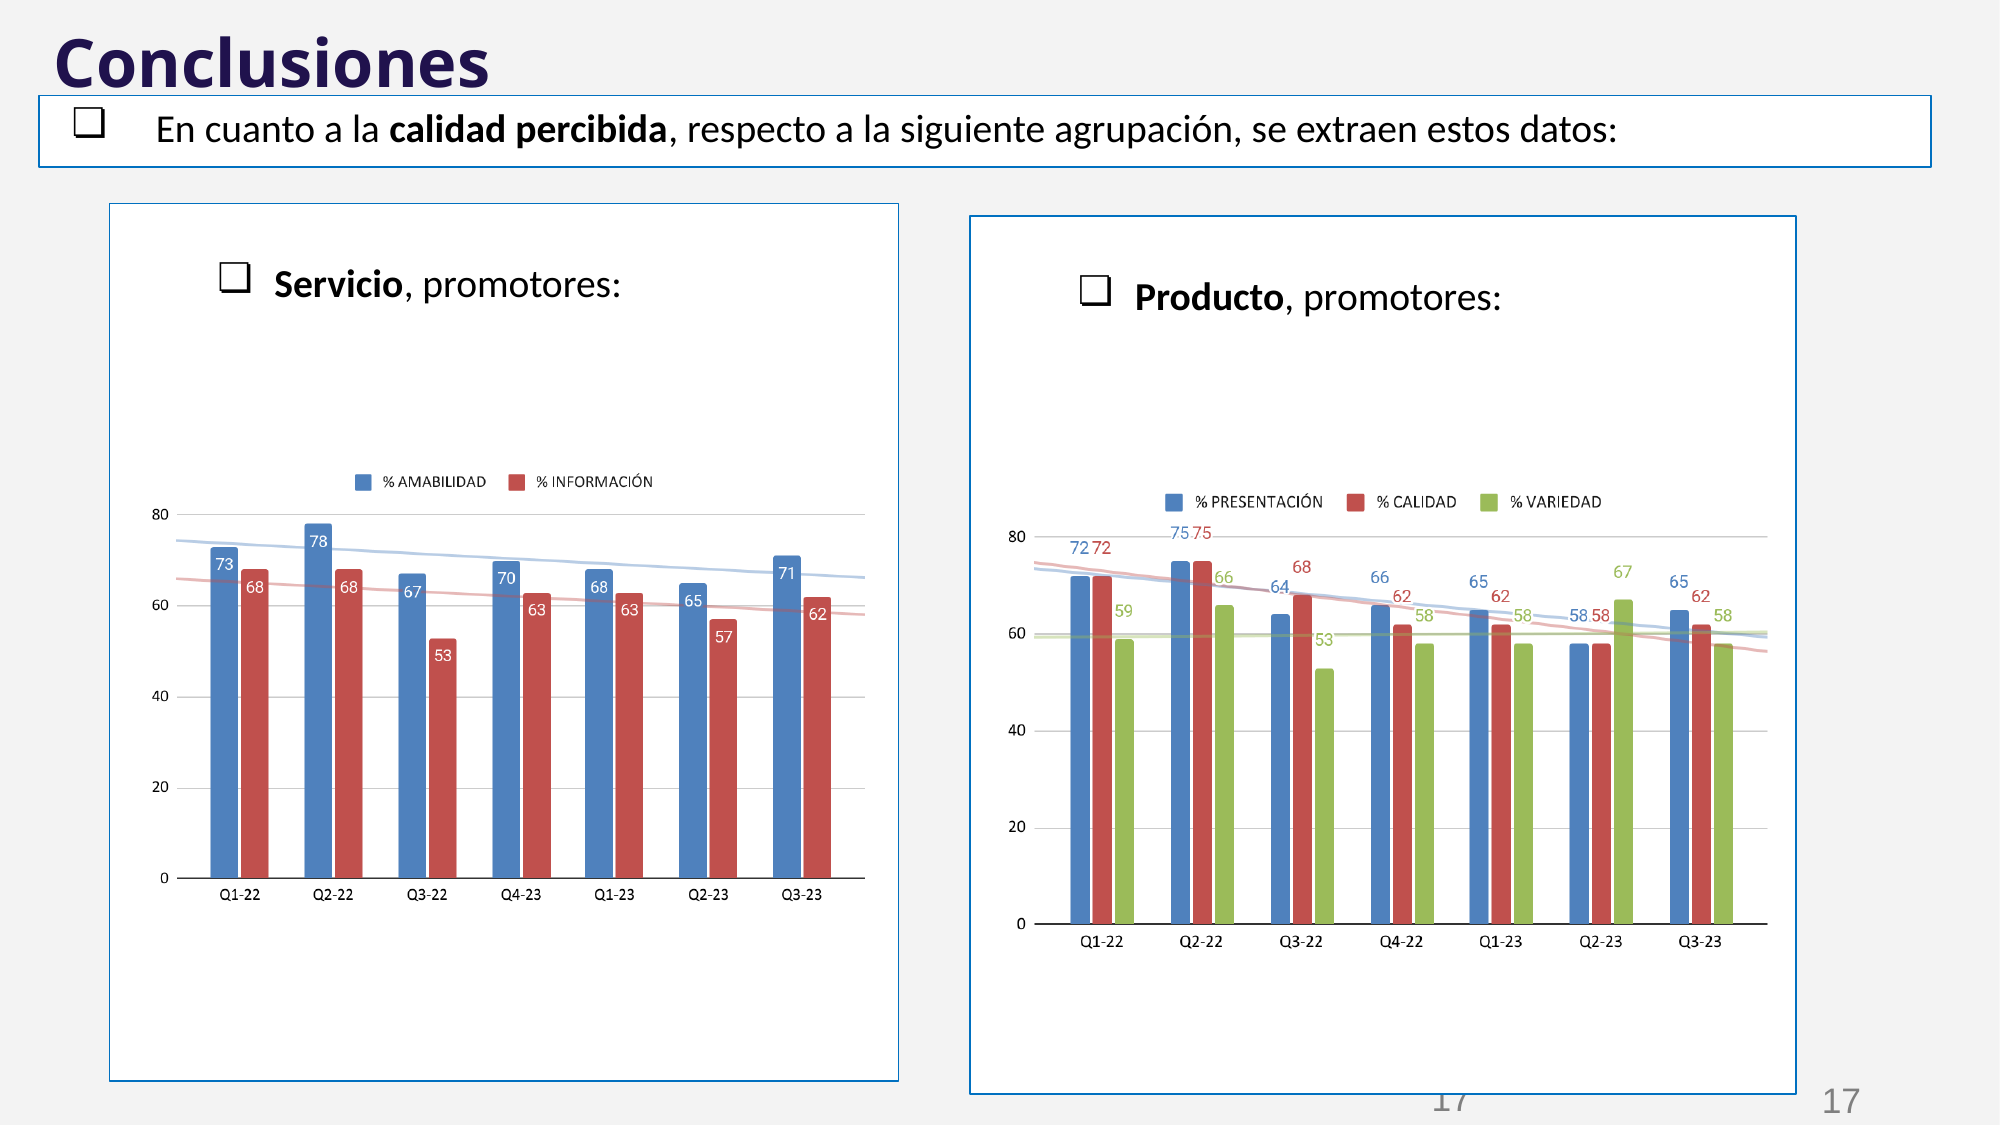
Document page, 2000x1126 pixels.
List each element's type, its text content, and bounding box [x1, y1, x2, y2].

text_box Producto, promotores: [970, 216, 1796, 1094]
text_box <number> [1413, 1067, 1881, 1126]
text_box Servicio, promotores: [109, 203, 899, 1082]
text_box Conclusiones [53, 0, 1946, 124]
picture [119, 450, 889, 927]
text_box En cuanto a la calidad percibida, respecto a la siguiente agrupación, se extraen estos datos: [38, 95, 1931, 168]
picture [973, 468, 1793, 976]
